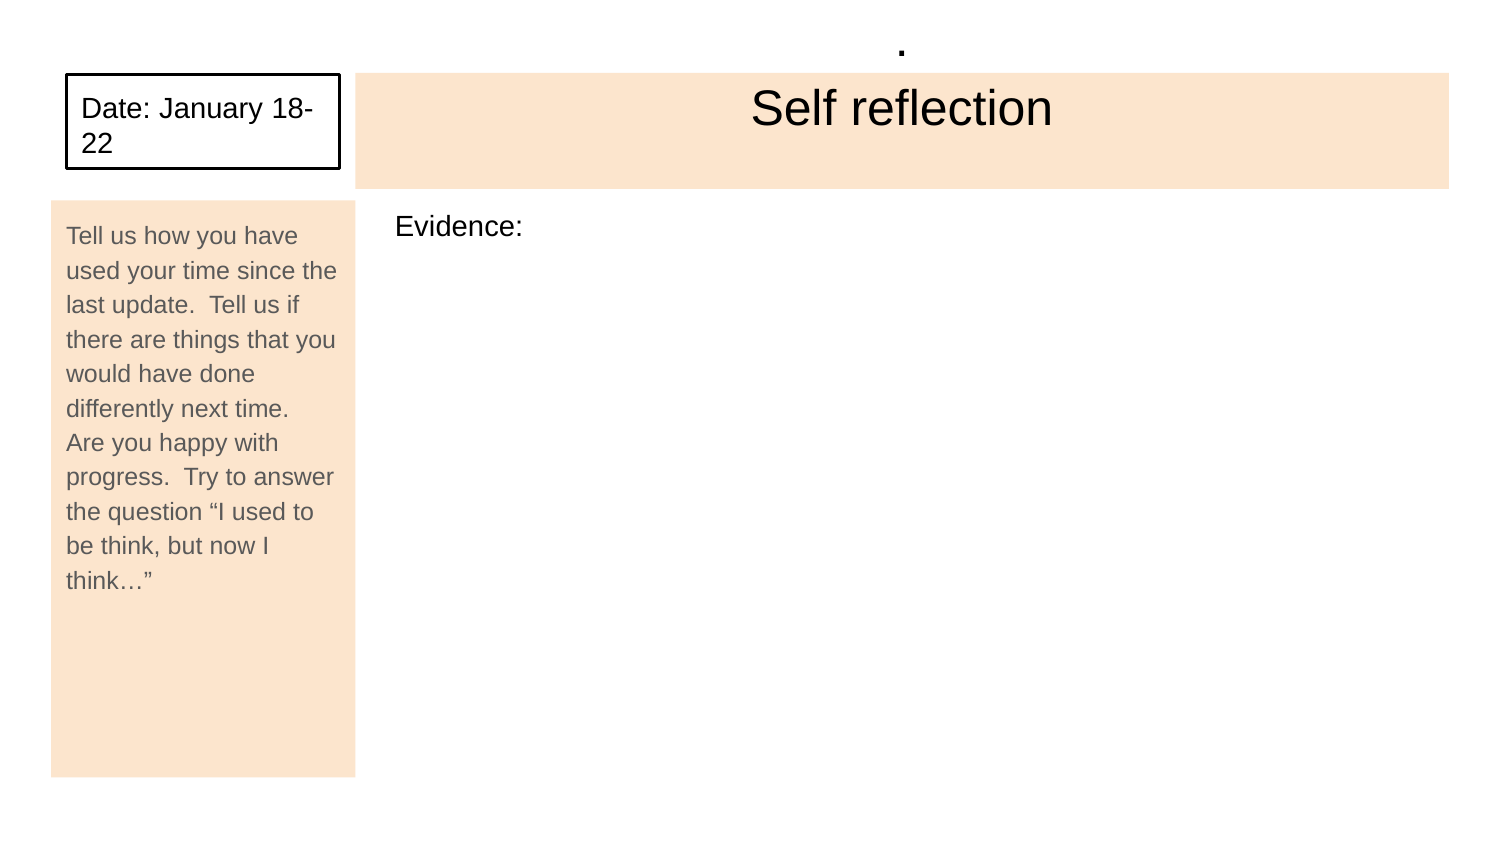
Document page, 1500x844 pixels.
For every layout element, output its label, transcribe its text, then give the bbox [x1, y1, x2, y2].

text_box Evidence: [379, 191, 1449, 781]
title . Self reflection [355, 72, 1449, 189]
text_box Date: January 18-22 [66, 74, 340, 169]
list Tell us how you have used your time since the last update. Tell us if there are things that you would have done differently next time. Are you happy with progress. Try to answer the question “I used to be think, but now I think…” [51, 200, 356, 778]
